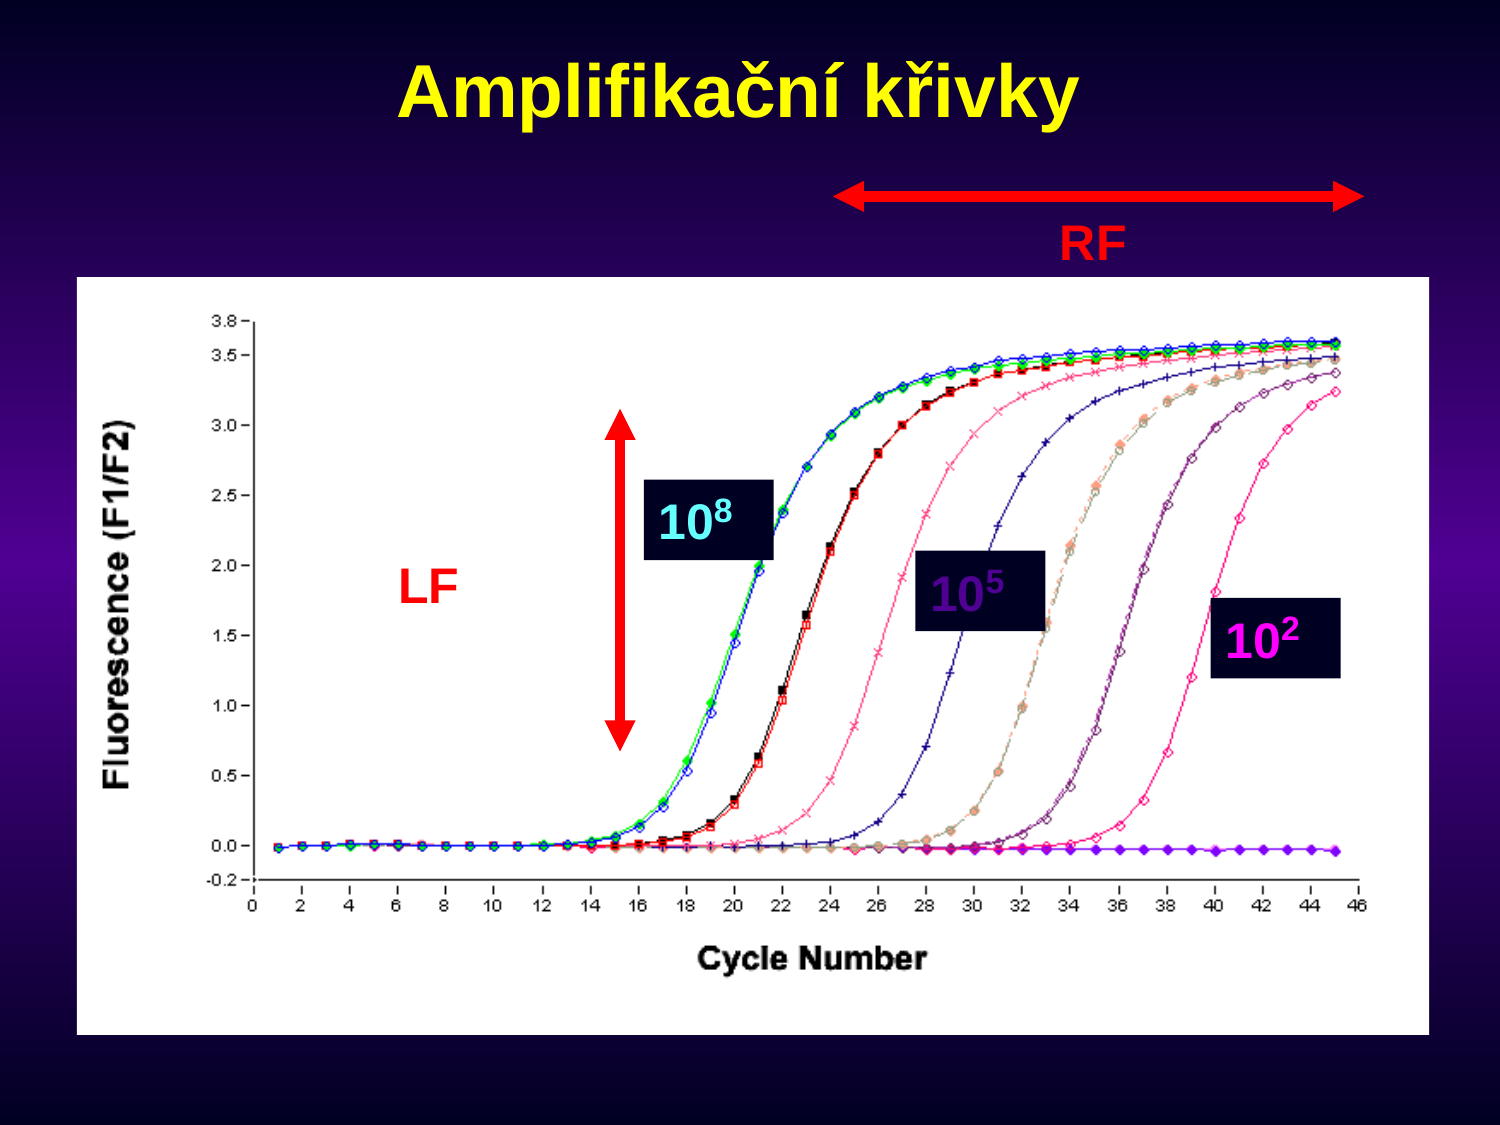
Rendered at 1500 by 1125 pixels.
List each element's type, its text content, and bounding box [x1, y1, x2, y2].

title Amplifikační křivky [64, 35, 1413, 149]
text_box 105 [915, 550, 1046, 632]
text_box LF [383, 550, 491, 622]
text_box 102 [1210, 597, 1341, 679]
text_box 108 [643, 479, 774, 561]
text_box RF [1045, 207, 1152, 280]
picture [76, 277, 1430, 1035]
